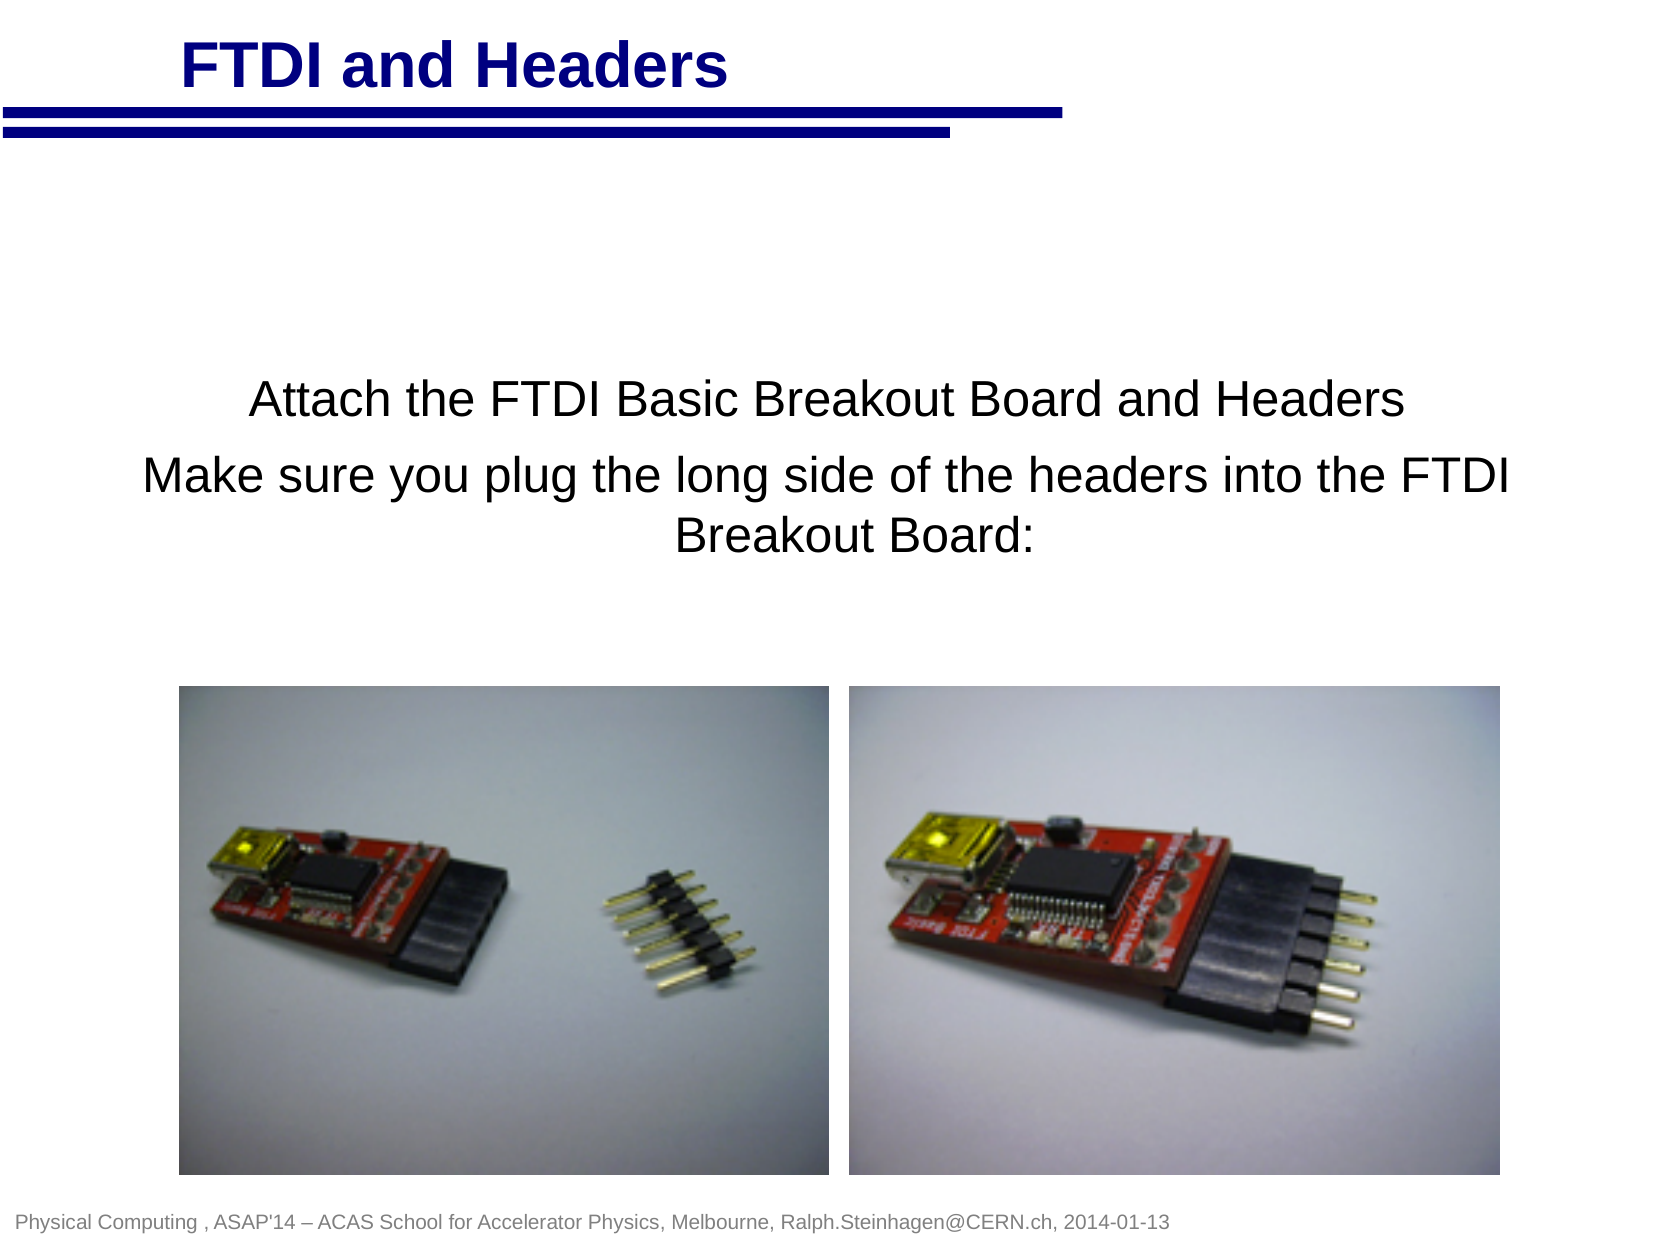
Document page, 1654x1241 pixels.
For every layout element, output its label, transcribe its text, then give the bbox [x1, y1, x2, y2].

picture [179, 686, 829, 1175]
title FTDI and Headers [165, 0, 1323, 124]
picture [849, 686, 1500, 1175]
list Attach the FTDI Basic Breakout Board and Headers Make sure you plug the long side of the headers into the FTDI Breakout Board: [124, 358, 1530, 1103]
